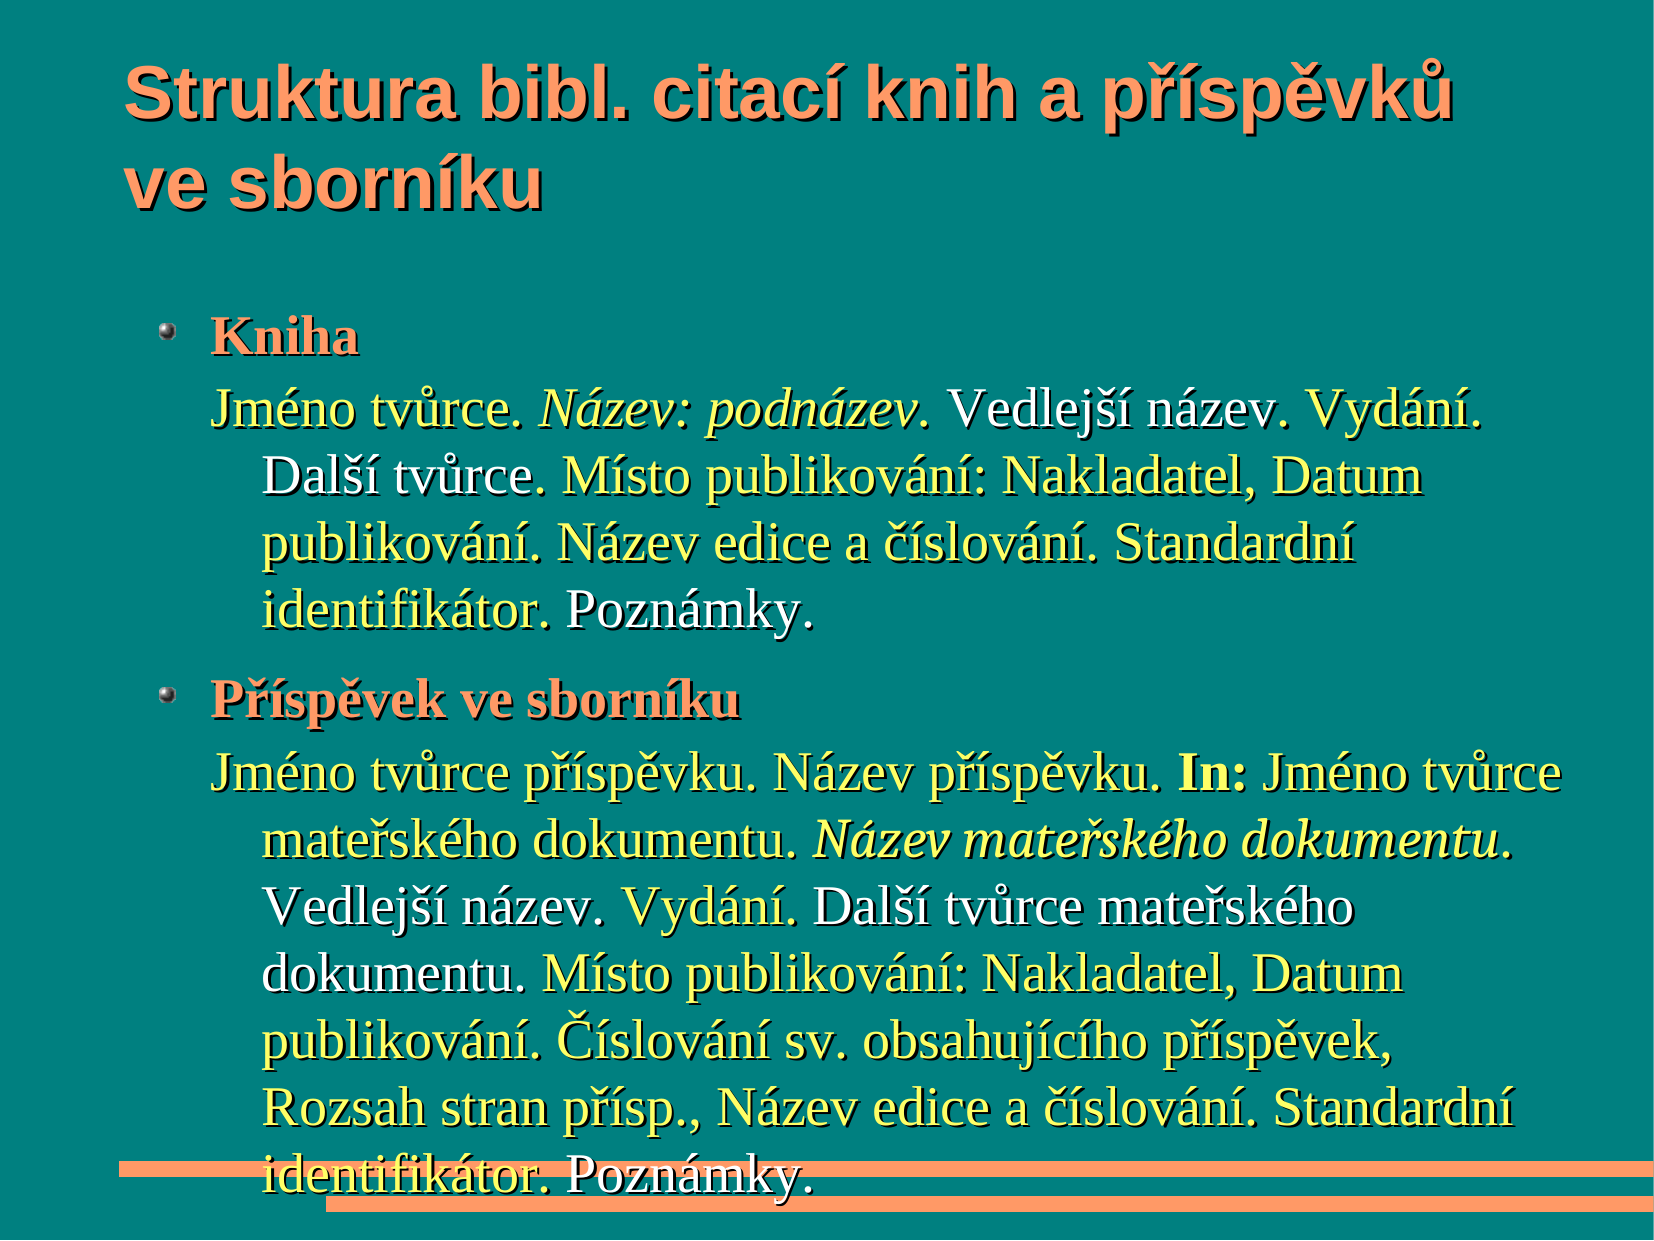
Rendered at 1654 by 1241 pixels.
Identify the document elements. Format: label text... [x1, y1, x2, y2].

title Struktura bibl. citací knih a příspěvků ve sborníku [123, 29, 1536, 237]
list Kniha Jméno tvůrce. Název: podnázev. Vedlejší název. Vydání. Další tvůrce. Místo publikování: Nakladatel, Datum publikování. Název edice a číslování. Standardní identifikátor. Poznámky. Příspěvek ve sborníku Jméno tvůrce příspěvku. Název příspěvku. In: Jméno tvůrce mateřského dokumentu. Název mateřského dokumentu. Vedlejší název. Vydání. Další tvůrce mateřského dokumentu. Místo publikování: Nakladatel, Datum publikování. Číslování sv. obsahujícího příspěvek, Rozsah stran přísp., Název edice a číslování. Standardní identifikátor. Poznámky. [125, 298, 1565, 1211]
